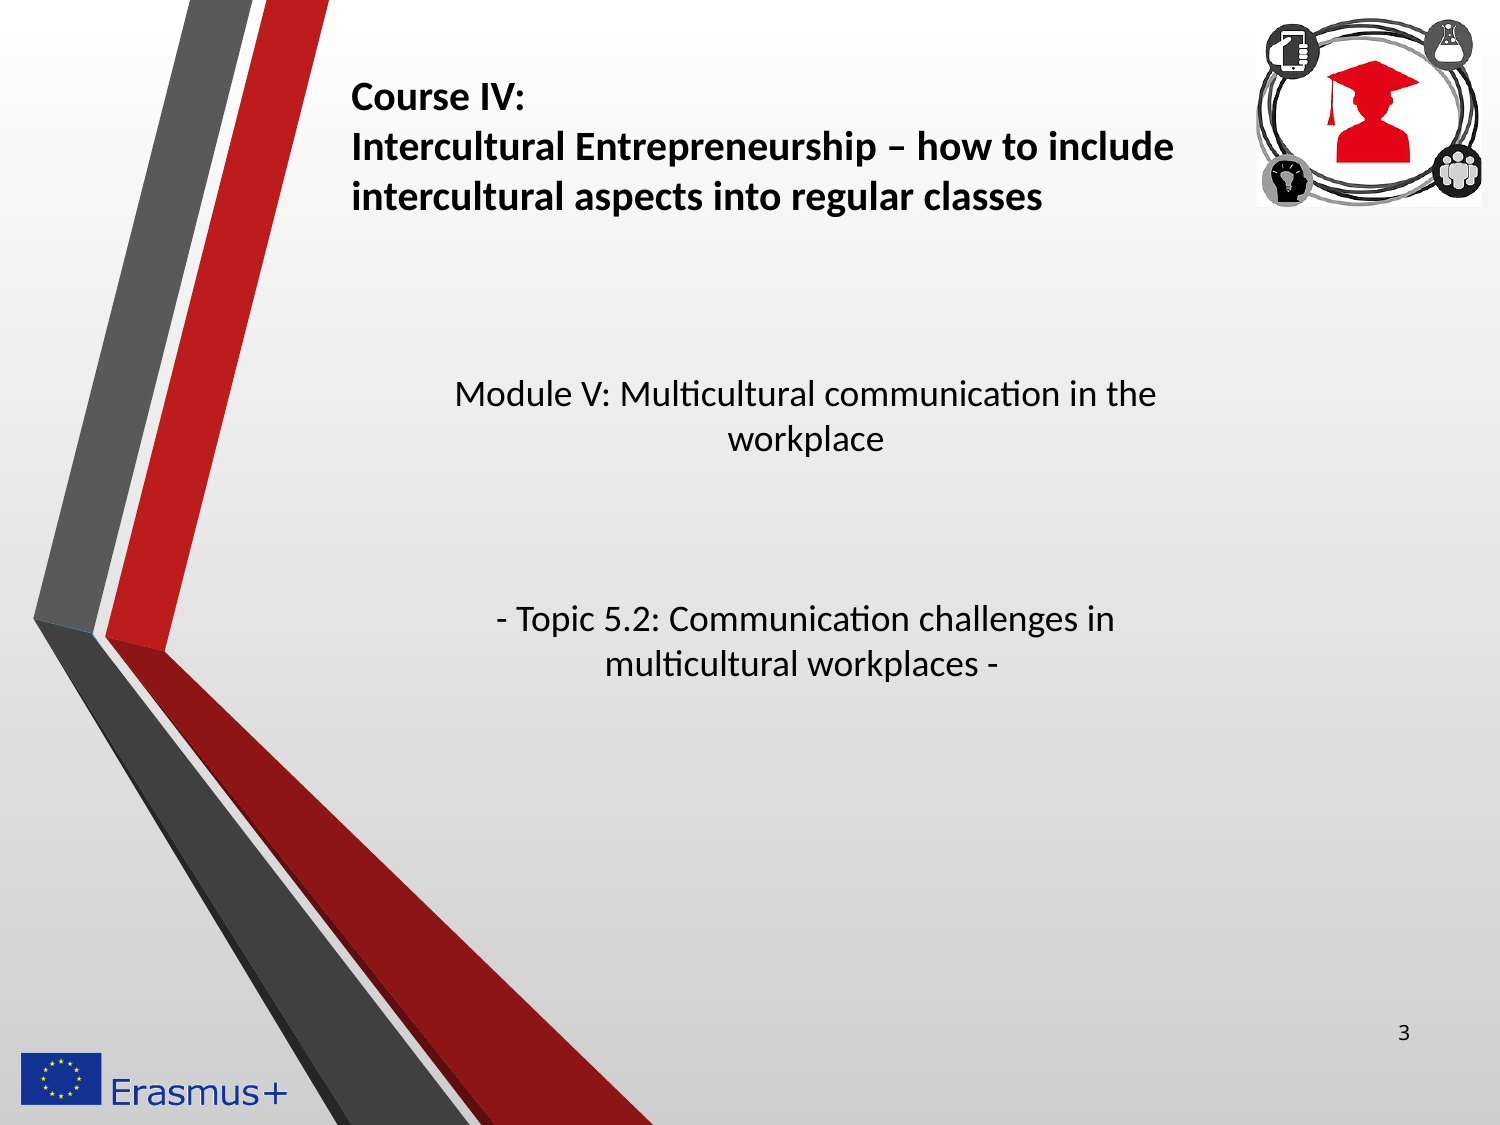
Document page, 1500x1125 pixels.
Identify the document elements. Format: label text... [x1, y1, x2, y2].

picture [1256, 18, 1482, 207]
chart [1258, 19, 1483, 209]
text_box Course IV: Intercultural Entrepreneurship – how to include intercultural aspects into regular classes [336, 61, 1258, 227]
picture [5, 1037, 302, 1120]
slide_number <numer> [1357, 1003, 1425, 1064]
text_box Module V: Multicultural communication in the workplace - Topic 5.2: Communication challenges in multicultural workplaces - [389, 361, 1223, 692]
